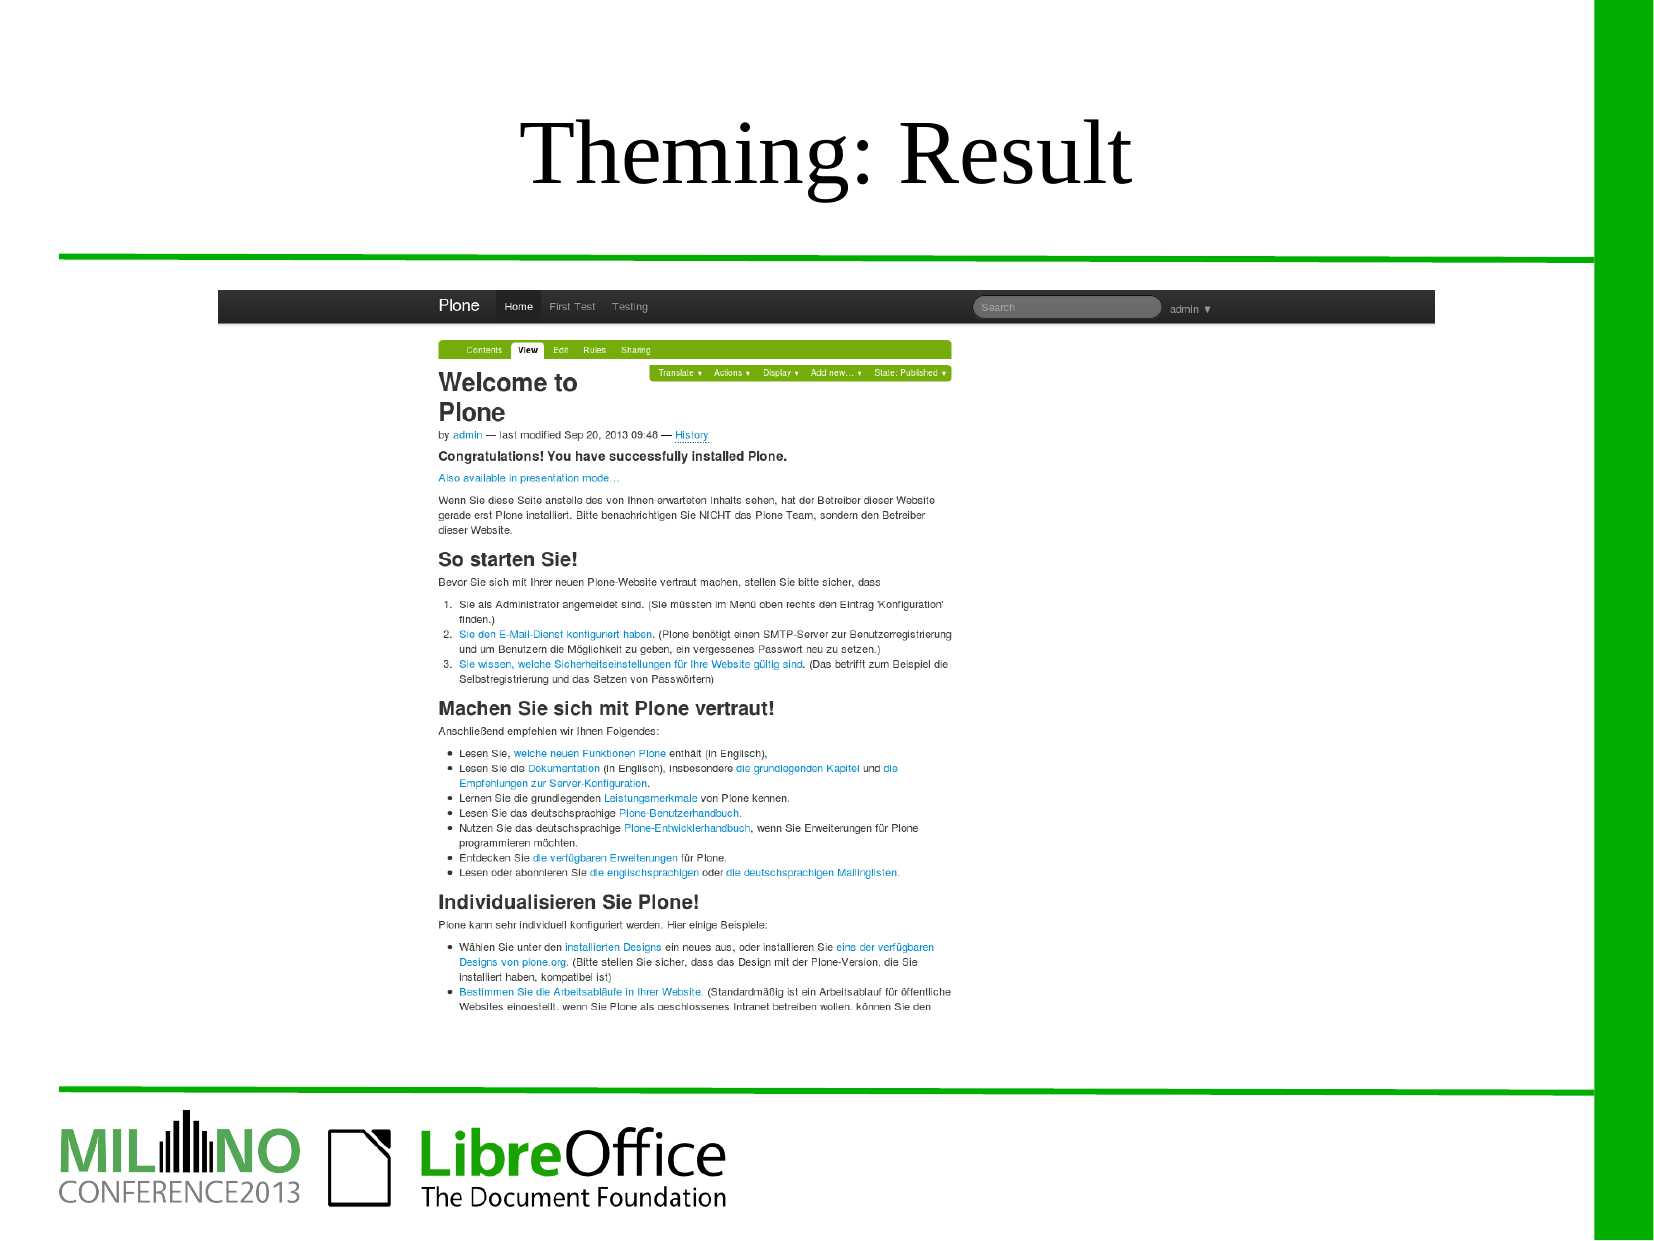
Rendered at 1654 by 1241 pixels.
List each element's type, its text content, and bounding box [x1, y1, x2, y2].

title Theming: Result [82, 49, 1571, 257]
picture [218, 290, 1435, 1010]
picture [59, 1092, 756, 1241]
